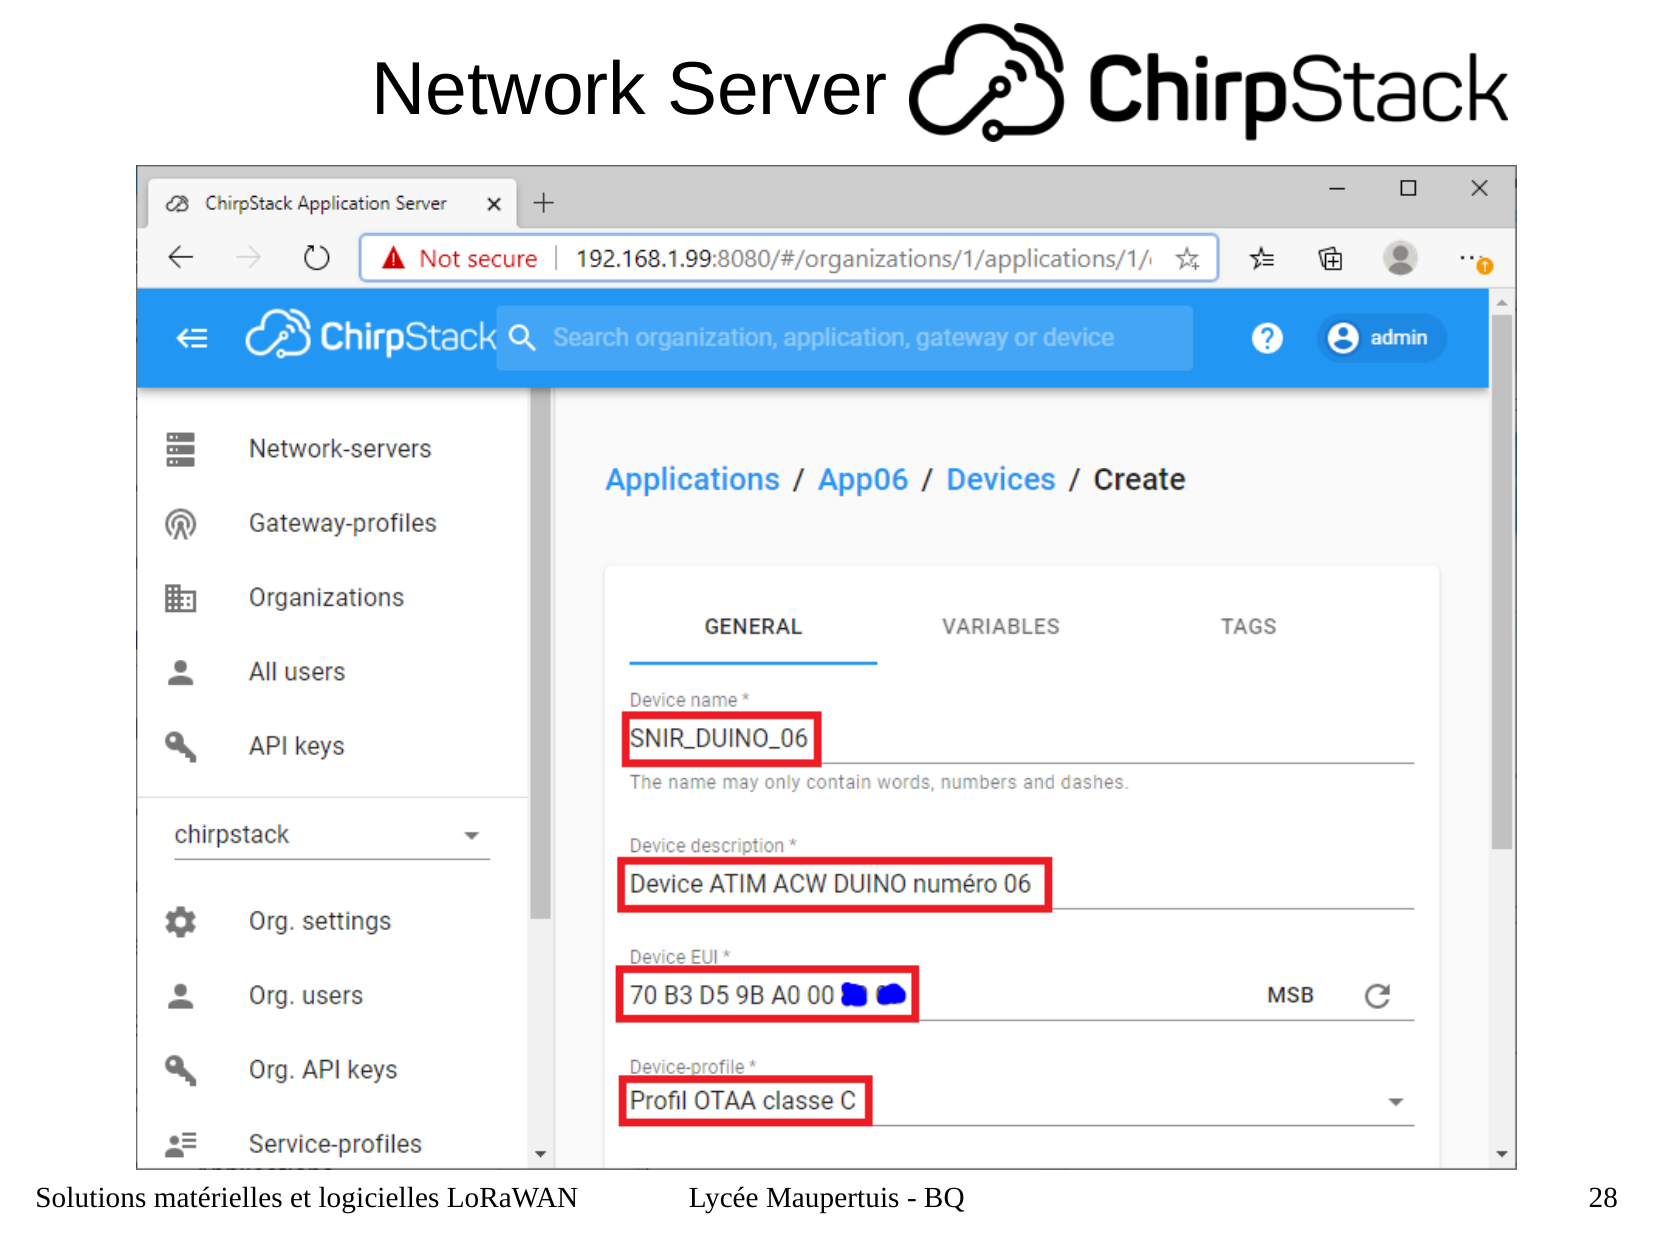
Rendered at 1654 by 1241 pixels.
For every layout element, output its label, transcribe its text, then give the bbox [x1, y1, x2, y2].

title Network Server [35, 35, 1619, 142]
picture [136, 165, 1517, 1170]
picture [909, 23, 1508, 35]
